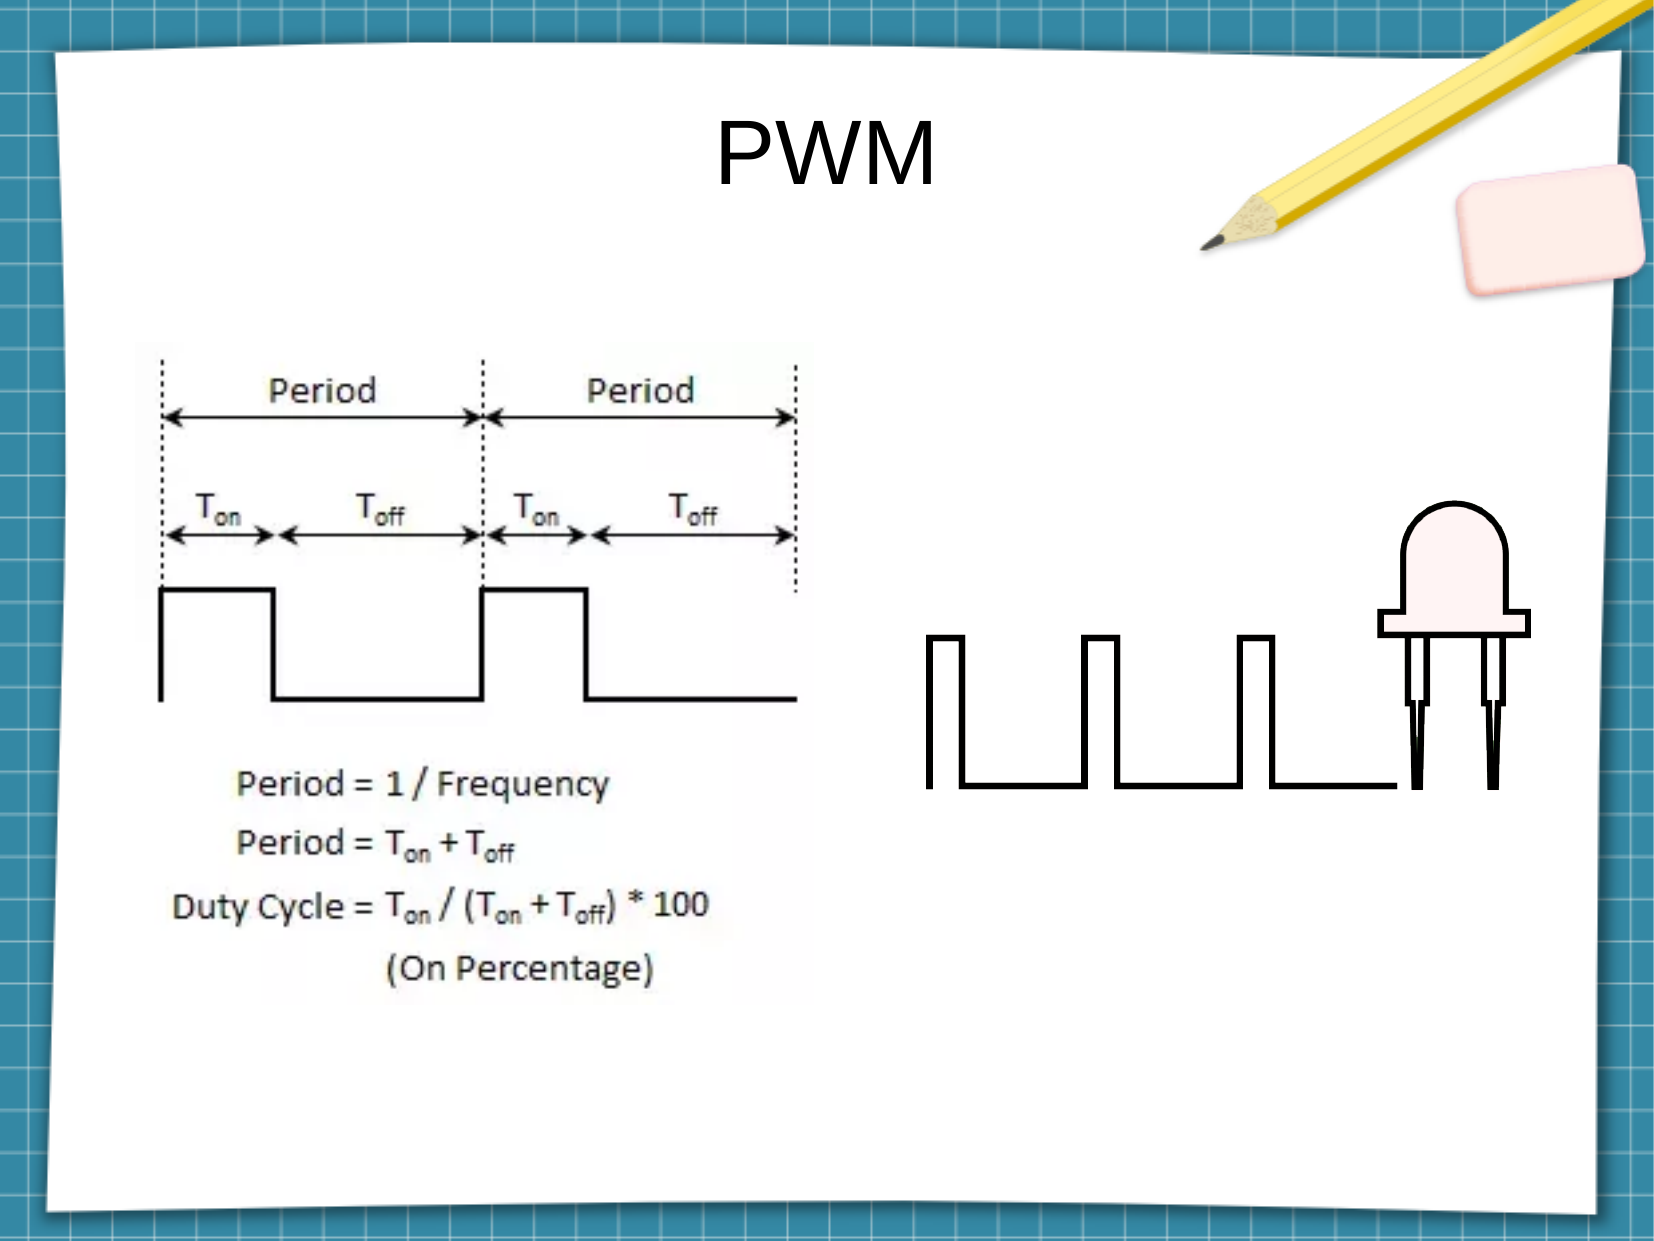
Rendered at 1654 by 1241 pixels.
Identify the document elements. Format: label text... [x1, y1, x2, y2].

picture [0, 0, 1654, 1241]
list [82, 290, 1571, 1010]
title PWM [82, 49, 1571, 257]
